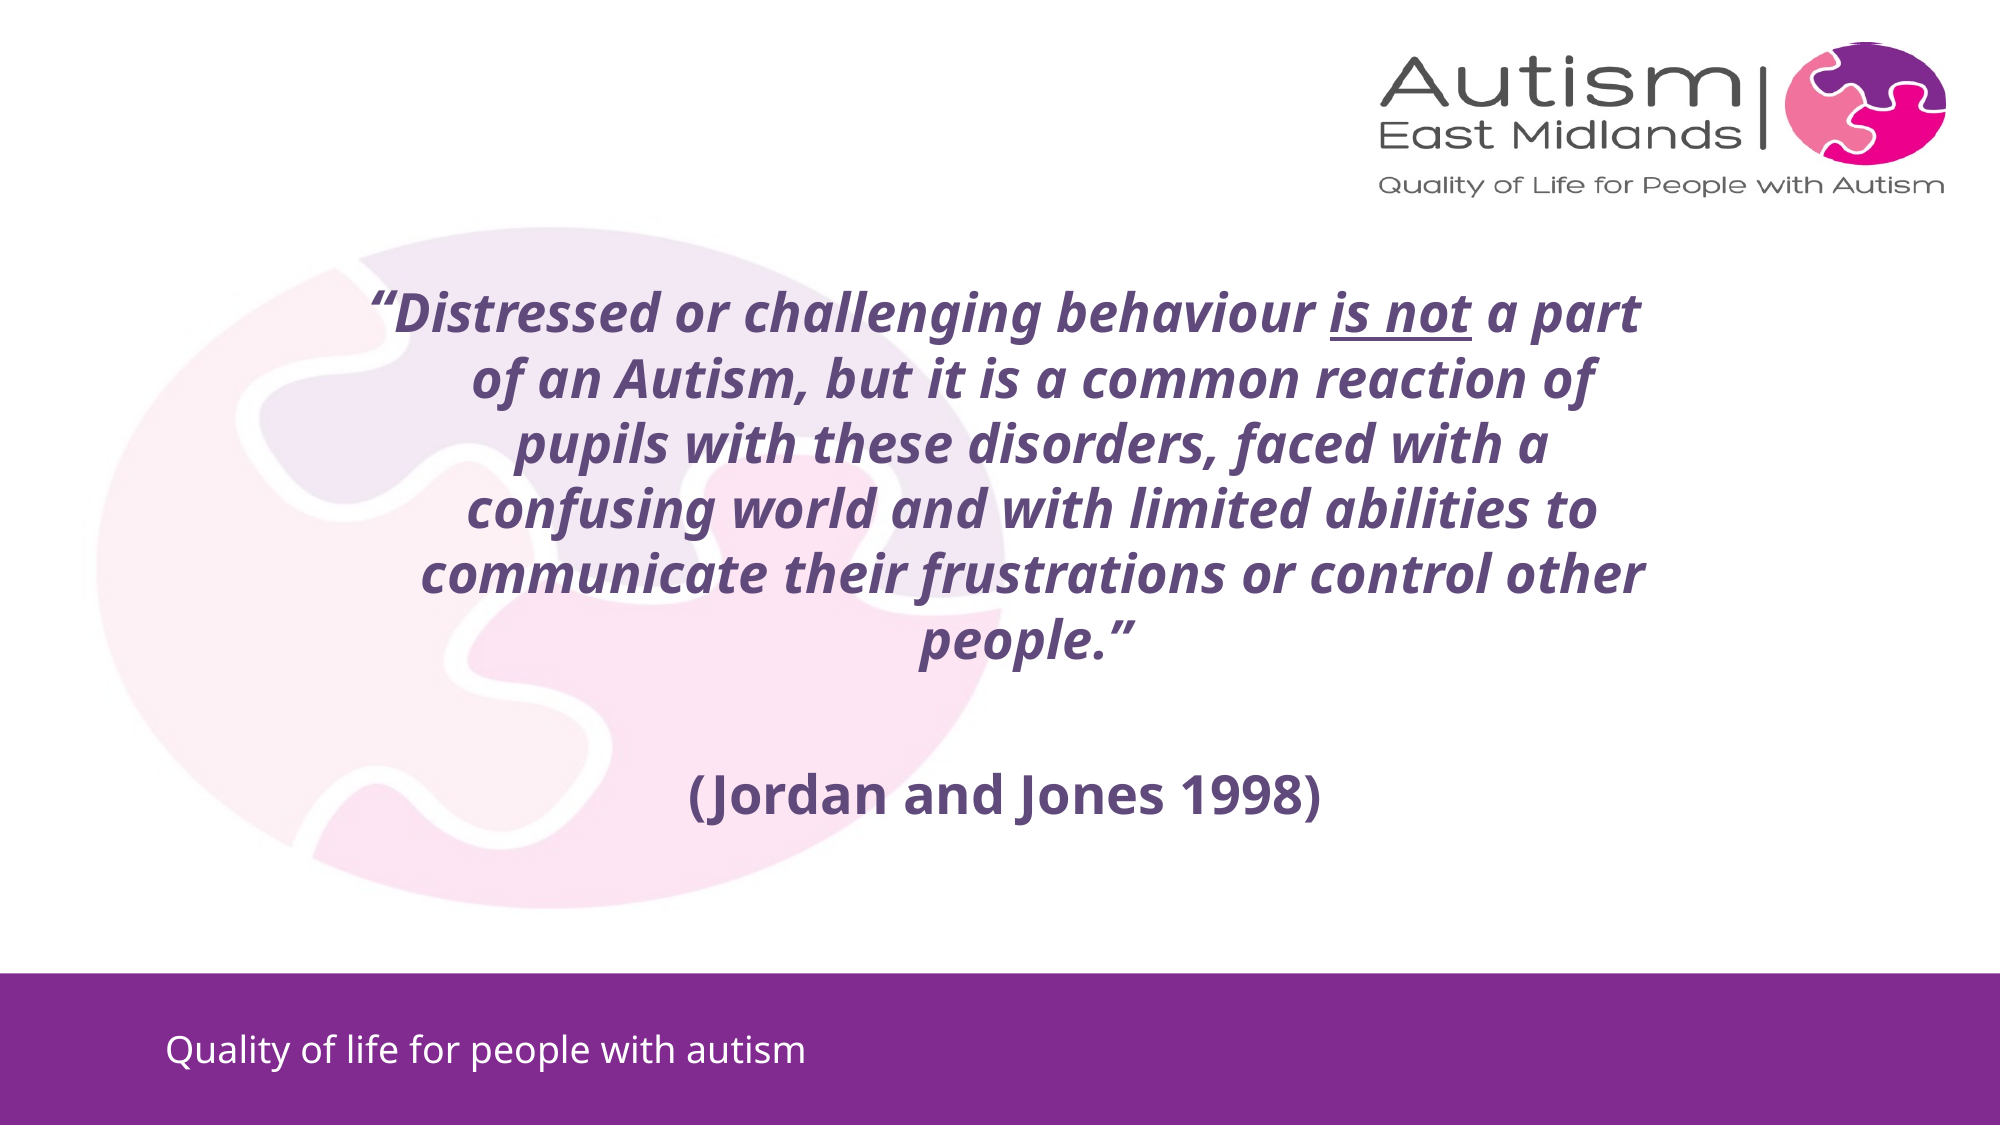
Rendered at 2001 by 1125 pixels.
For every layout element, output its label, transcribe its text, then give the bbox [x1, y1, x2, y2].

list “Distressed or challenging behaviour is not a part of an Autism, but it is a common reaction of pupils with these disorders, faced with a confusing world and with limited abilities to communicate their frustrations or control other people.” (Jordan and Jones 1998) [279, 267, 1676, 941]
